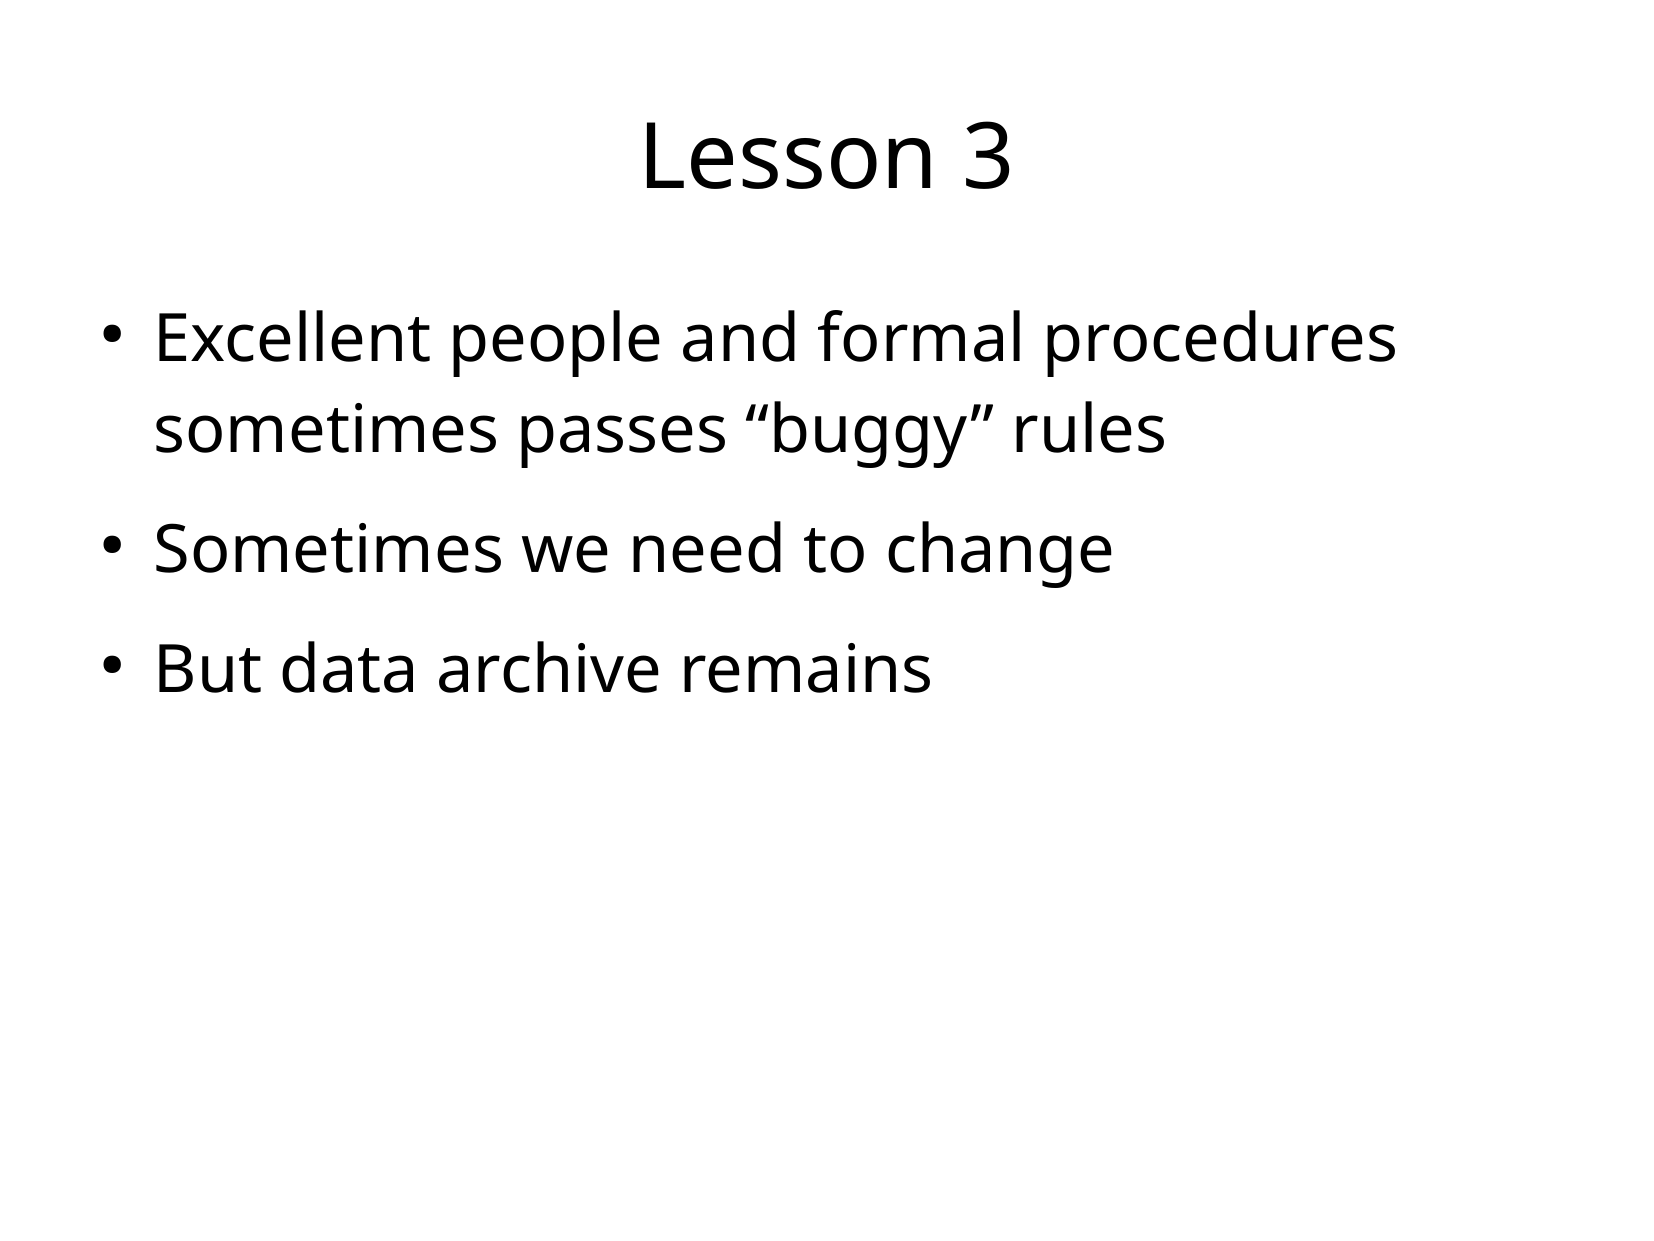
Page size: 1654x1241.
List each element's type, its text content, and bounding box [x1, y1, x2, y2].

list Excellent people and formal procedures sometimes passes “buggy” rules Sometimes we need to change But data archive remains [82, 290, 1538, 1010]
title Lesson 3 [82, 49, 1571, 257]
